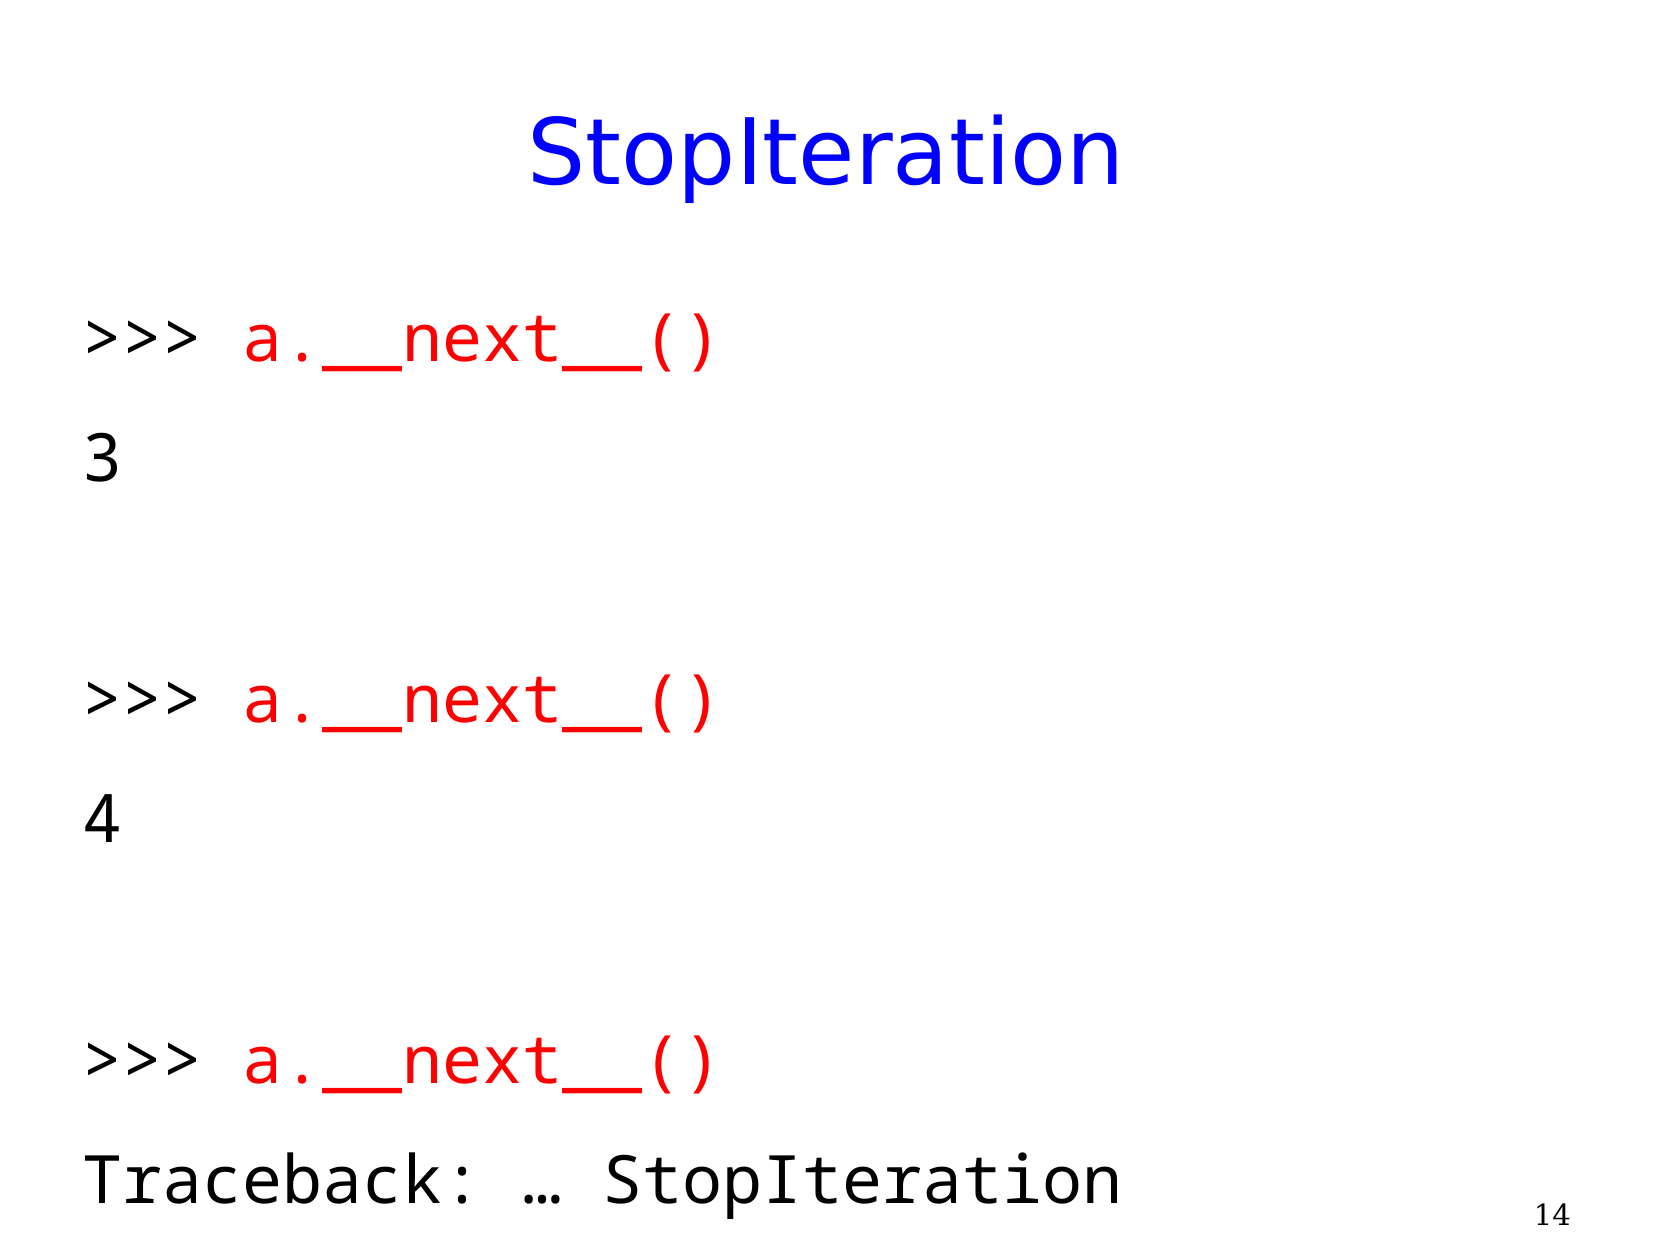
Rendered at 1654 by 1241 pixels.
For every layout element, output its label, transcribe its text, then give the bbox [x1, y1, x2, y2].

title StopIteration [82, 49, 1571, 257]
list >>> a.__next__() 3 >>> a.__next__() 4 >>> a.__next__() Traceback: … StopIteration [82, 290, 1571, 1120]
